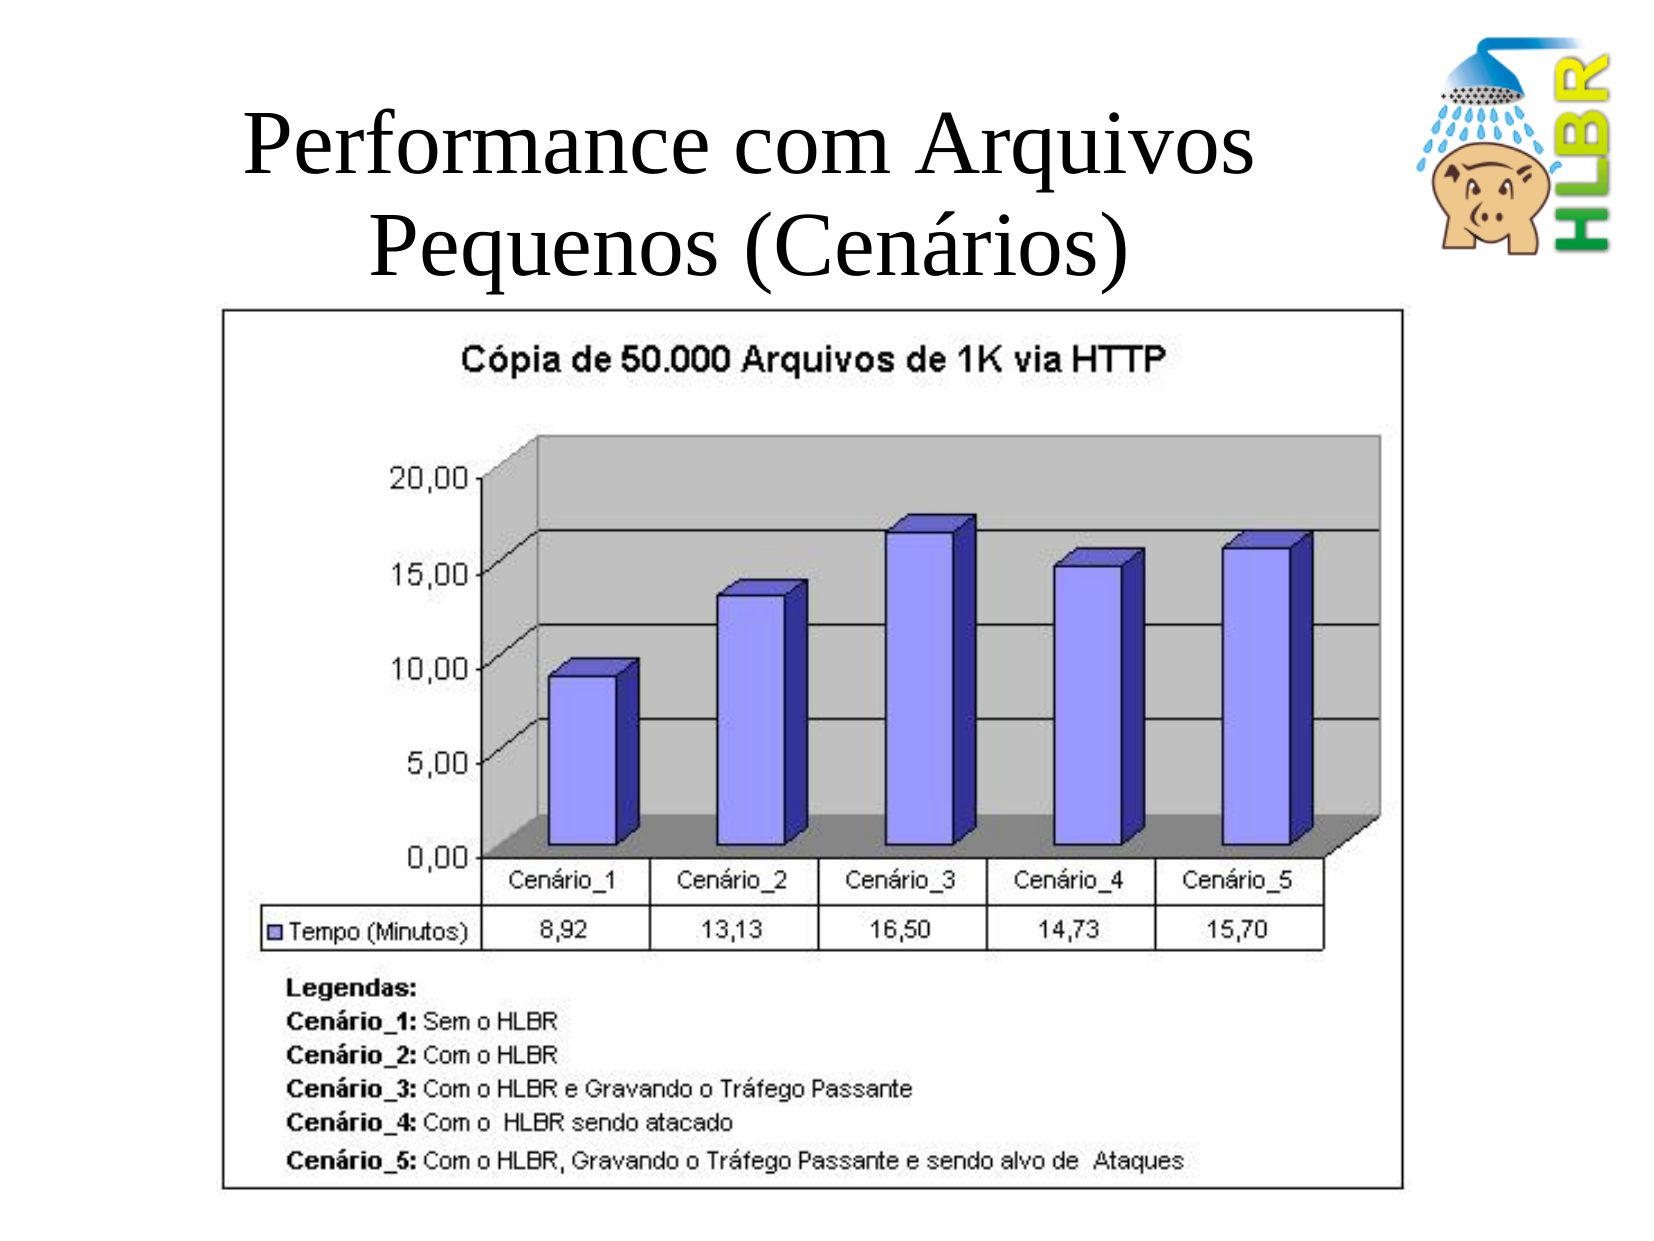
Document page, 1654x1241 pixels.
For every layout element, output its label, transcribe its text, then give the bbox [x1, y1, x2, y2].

title Performance com Arquivos Pequenos (Cenários) [112, 76, 1388, 312]
picture [1416, 37, 1612, 260]
picture [216, 303, 1411, 1199]
